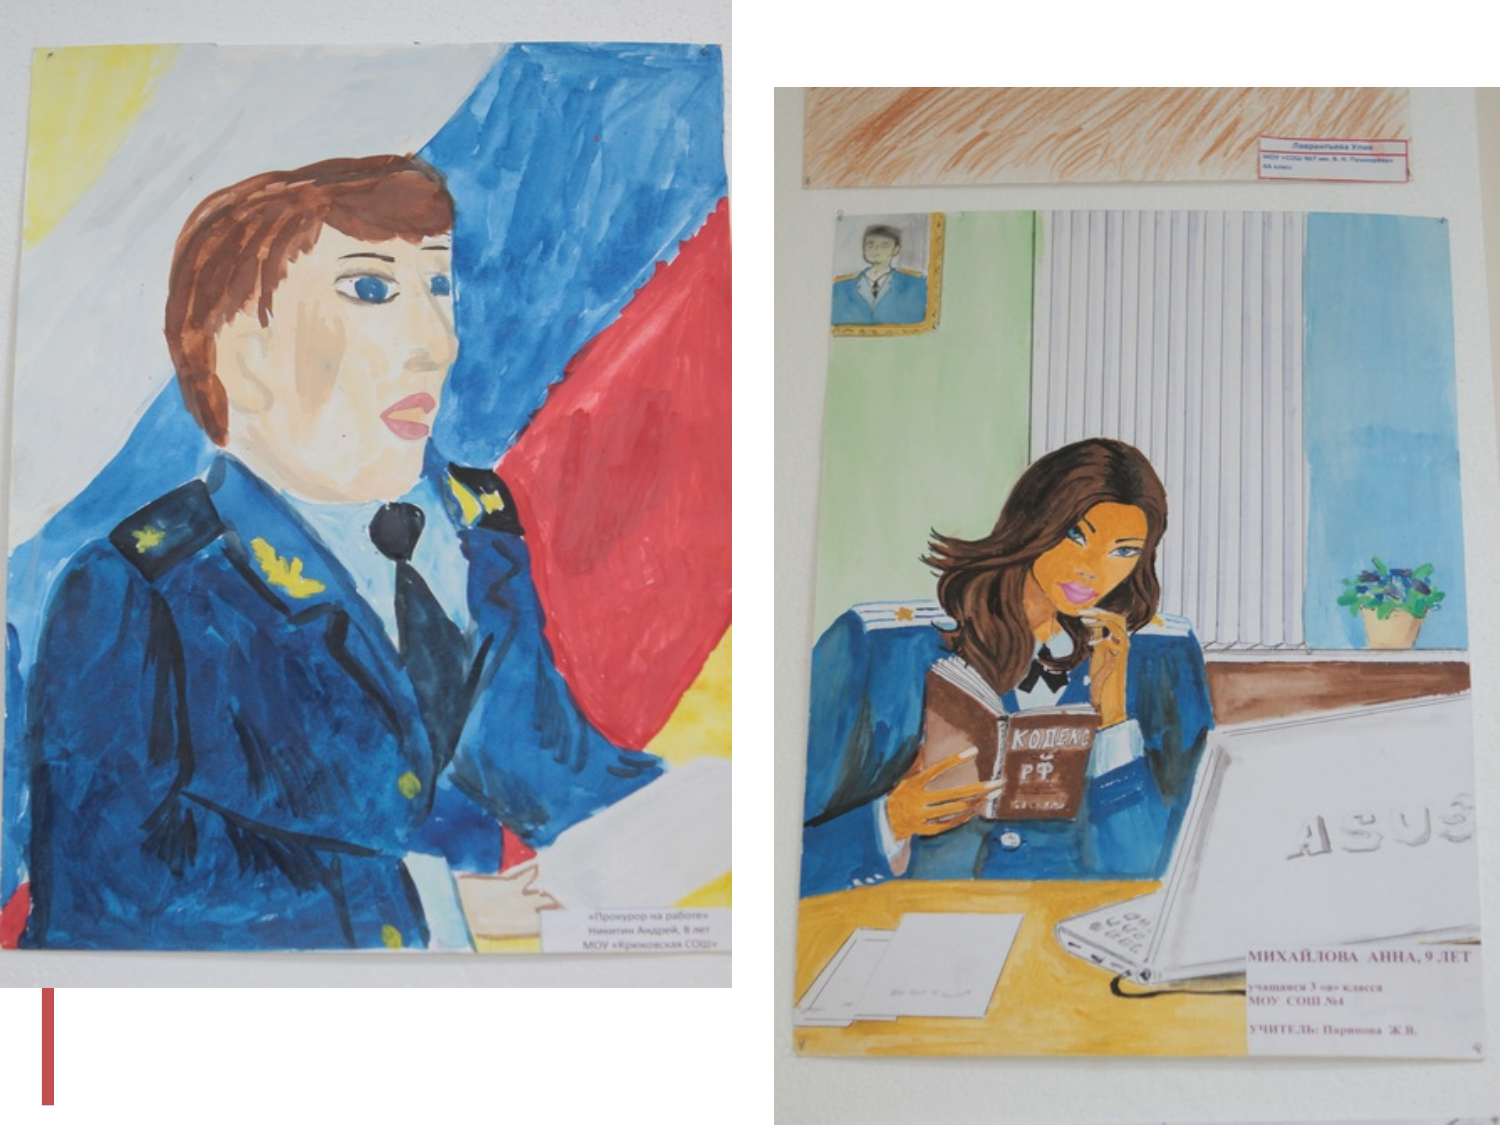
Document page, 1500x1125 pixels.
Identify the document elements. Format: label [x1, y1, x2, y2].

picture [774, 87, 1500, 1125]
title [732, 83, 1425, 234]
picture [0, 0, 732, 988]
